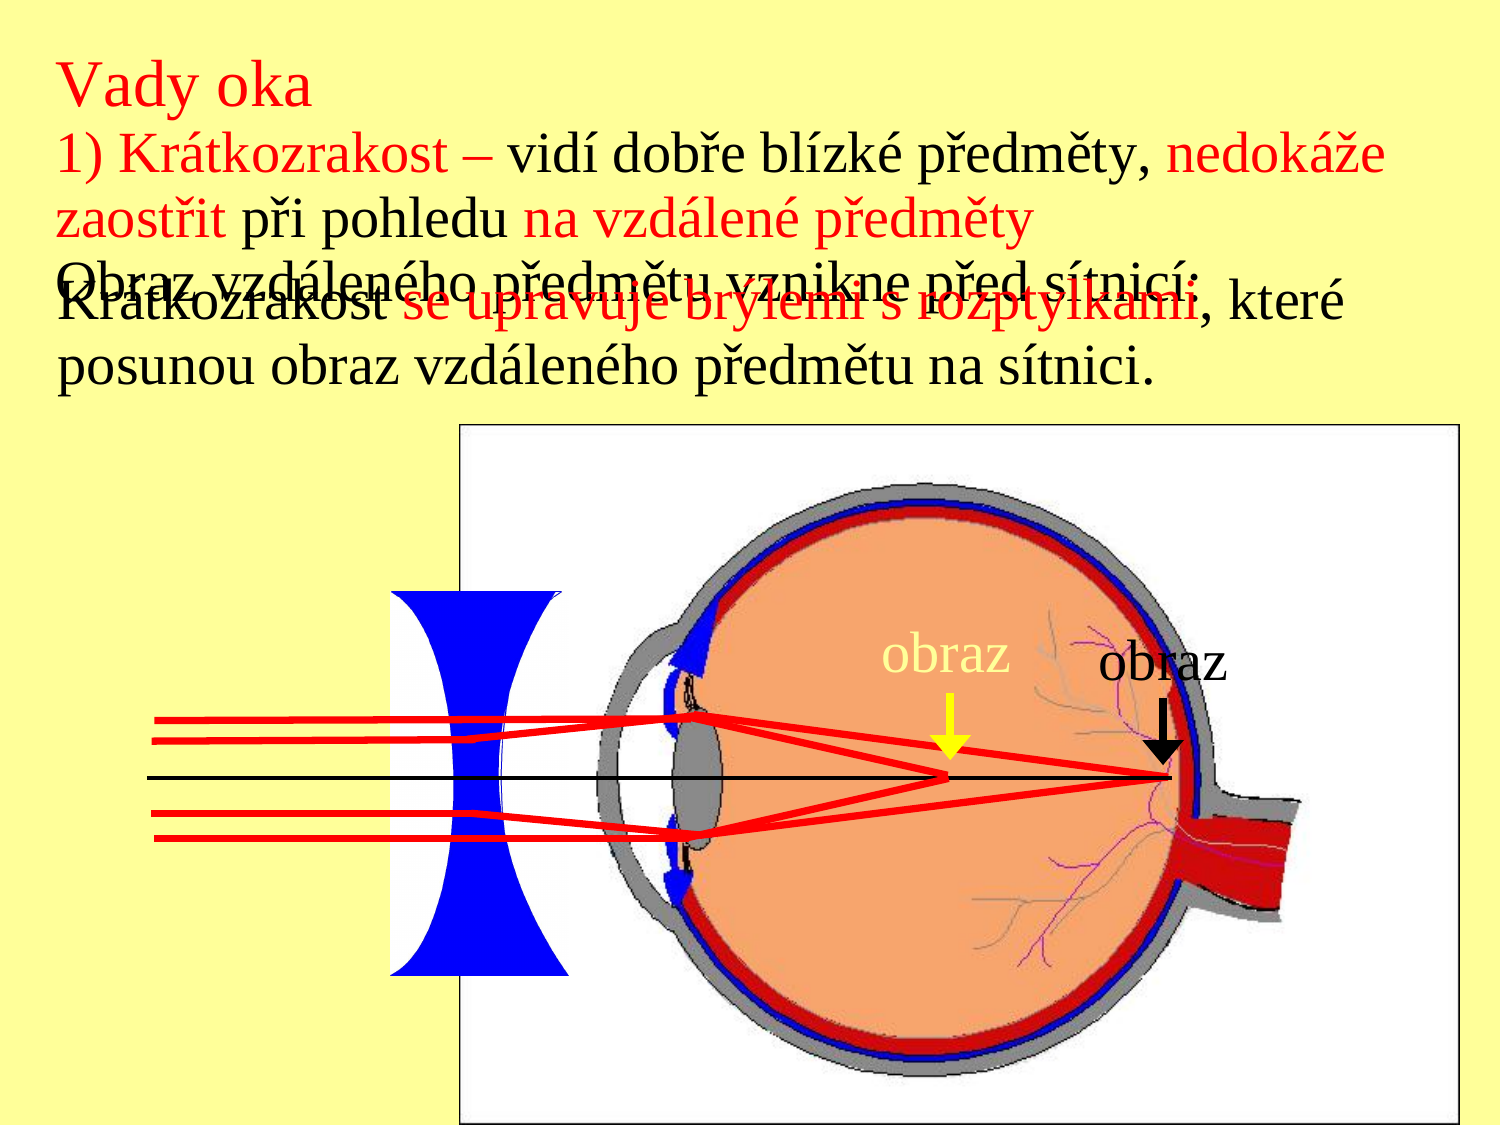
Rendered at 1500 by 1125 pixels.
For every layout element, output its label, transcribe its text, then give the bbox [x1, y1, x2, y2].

picture [390, 723, 579, 736]
text_box Krátkozrakost se upravuje brýlemi s rozptylkami, které posunou obraz vzdáleného předmětu na sítnici. [42, 259, 1361, 405]
text_box obraz [1084, 620, 1244, 701]
picture [390, 722, 929, 776]
picture [754, 727, 1124, 776]
picture [390, 424, 1460, 1125]
picture [390, 780, 920, 831]
picture [390, 817, 650, 835]
picture [787, 780, 1106, 820]
text_box obraz [866, 612, 1026, 693]
text_box Vady oka 1) Krátkozrakost – vidí dobře blízké předměty, nedokáže zaostřit při pohledu na vzdálené předměty Obraz vzdáleného předmětu vznikne před sítnicí: [40, 39, 1500, 323]
